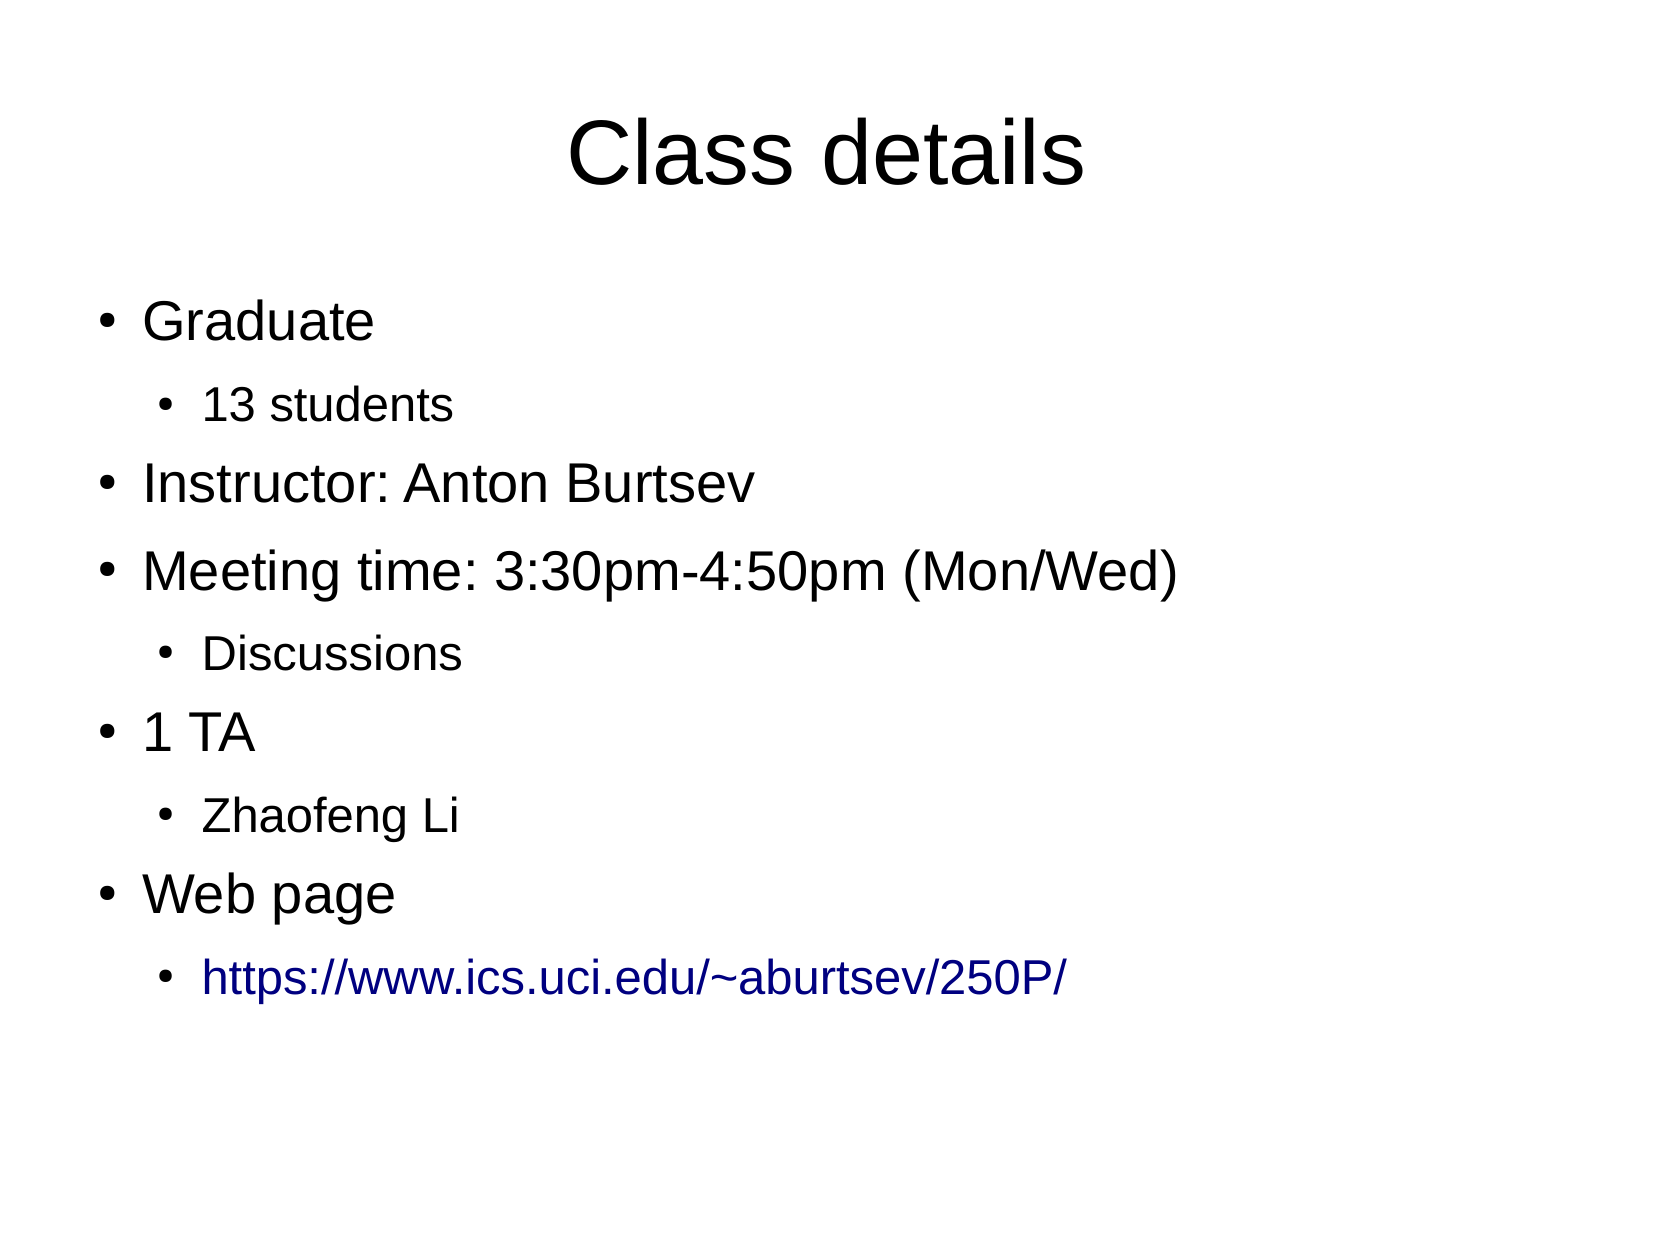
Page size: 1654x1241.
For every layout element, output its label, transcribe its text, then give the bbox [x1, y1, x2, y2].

title Class details [82, 49, 1571, 257]
list Graduate 13 students Instructor: Anton Burtsev Meeting time: 3:30pm-4:50pm (Mon/Wed) Discussions 1 TA Zhaofeng Li Web page https://www.ics.uci.edu/~aburtsev/250P/ [82, 290, 1571, 1010]
